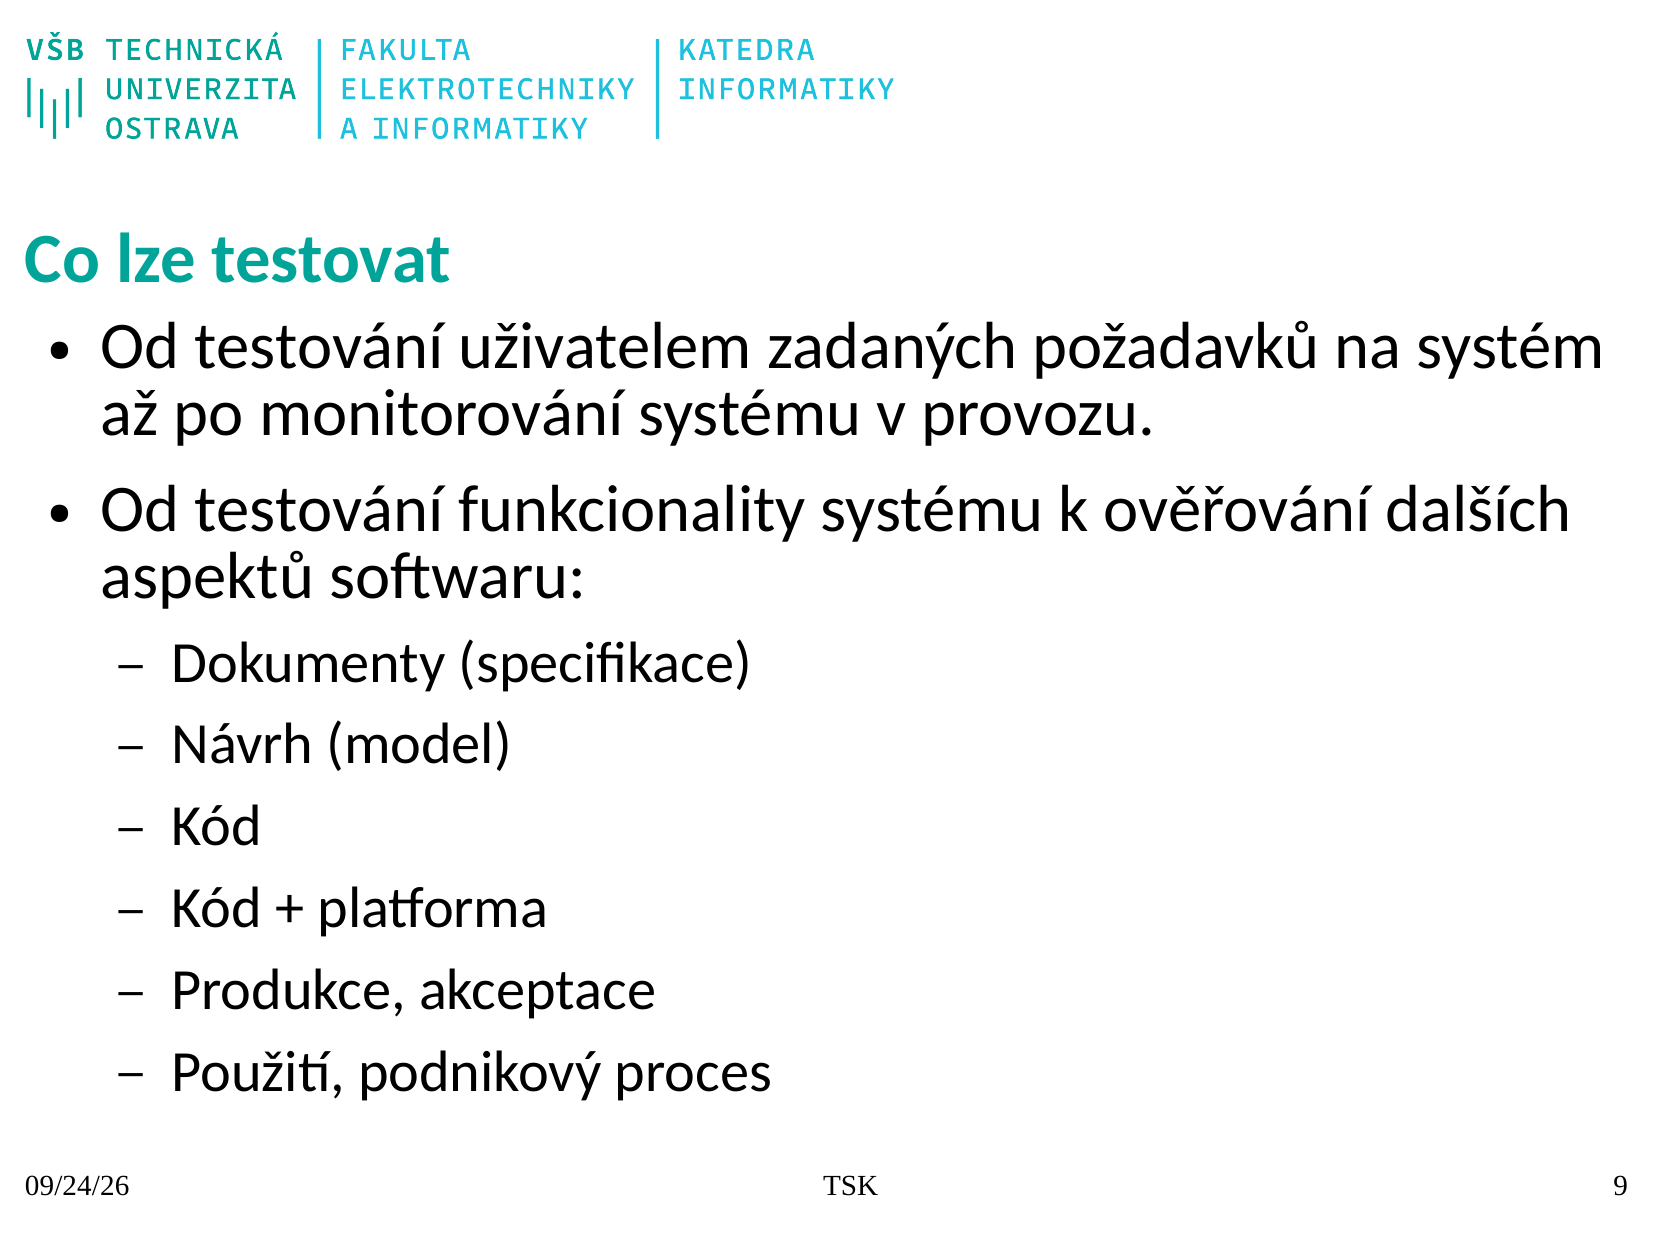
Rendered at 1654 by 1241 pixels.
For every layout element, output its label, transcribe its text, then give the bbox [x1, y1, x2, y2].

picture [26, 31, 894, 139]
title Co lze testovat [24, 169, 1629, 300]
list Od testování uživatelem zadaných požadavků na systém až po monitorování systému v provozu. Od testování funkcionality systému k ověřování dalších aspektů softwaru: Dokumenty (specifikace) Návrh (model) Kód Kód + platforma Produkce, akceptace Použití, podnikový proces [30, 318, 1629, 1146]
